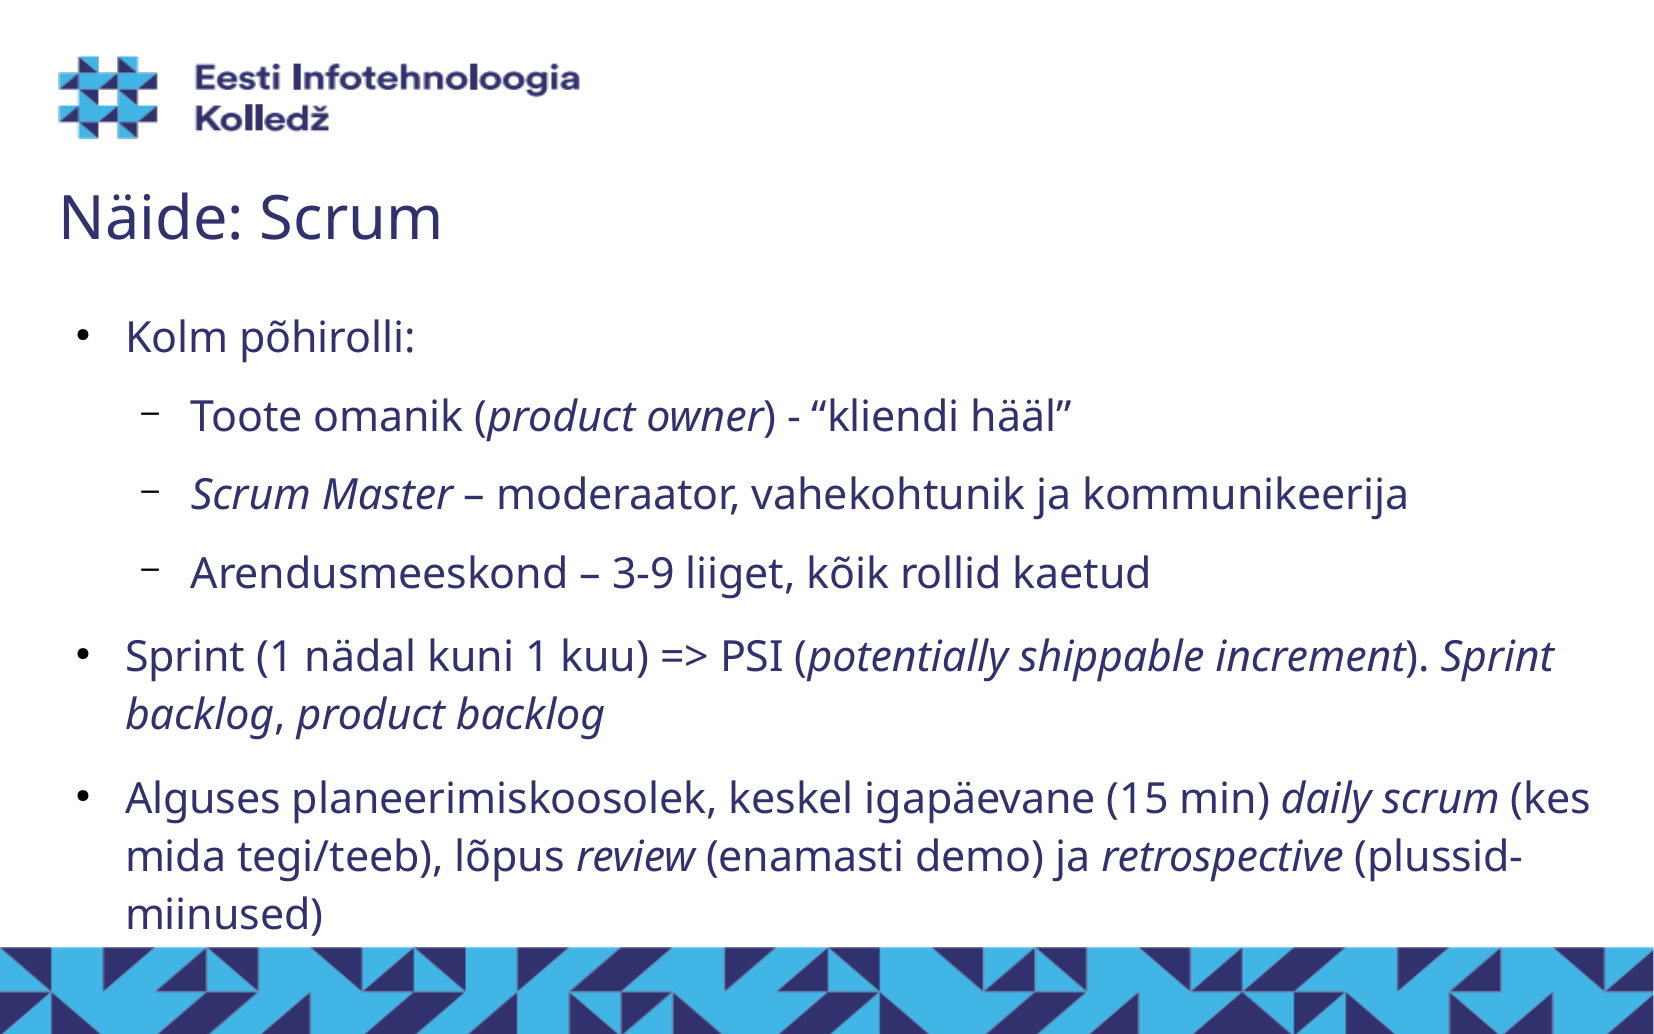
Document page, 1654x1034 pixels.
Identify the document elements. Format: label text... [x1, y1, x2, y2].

title Näide: Scrum [59, 129, 1571, 303]
list Kolm põhirolli: Toote omanik (product owner) - “kliendi hääl” Scrum Master – moderaator, vahekohtunik ja kommunikeerija Arendusmeeskond – 3-9 liiget, kõik rollid kaetud Sprint (1 nädal kuni 1 kuu) => PSI (potentially shippable increment). Sprint backlog, product backlog Alguses planeerimiskoosolek, keskel igapäevane (15 min) daily scrum (kes mida tegi/teeb), lõpus review (enamasti demo) ja retrospective (plussid-miinused) [59, 307, 1607, 945]
